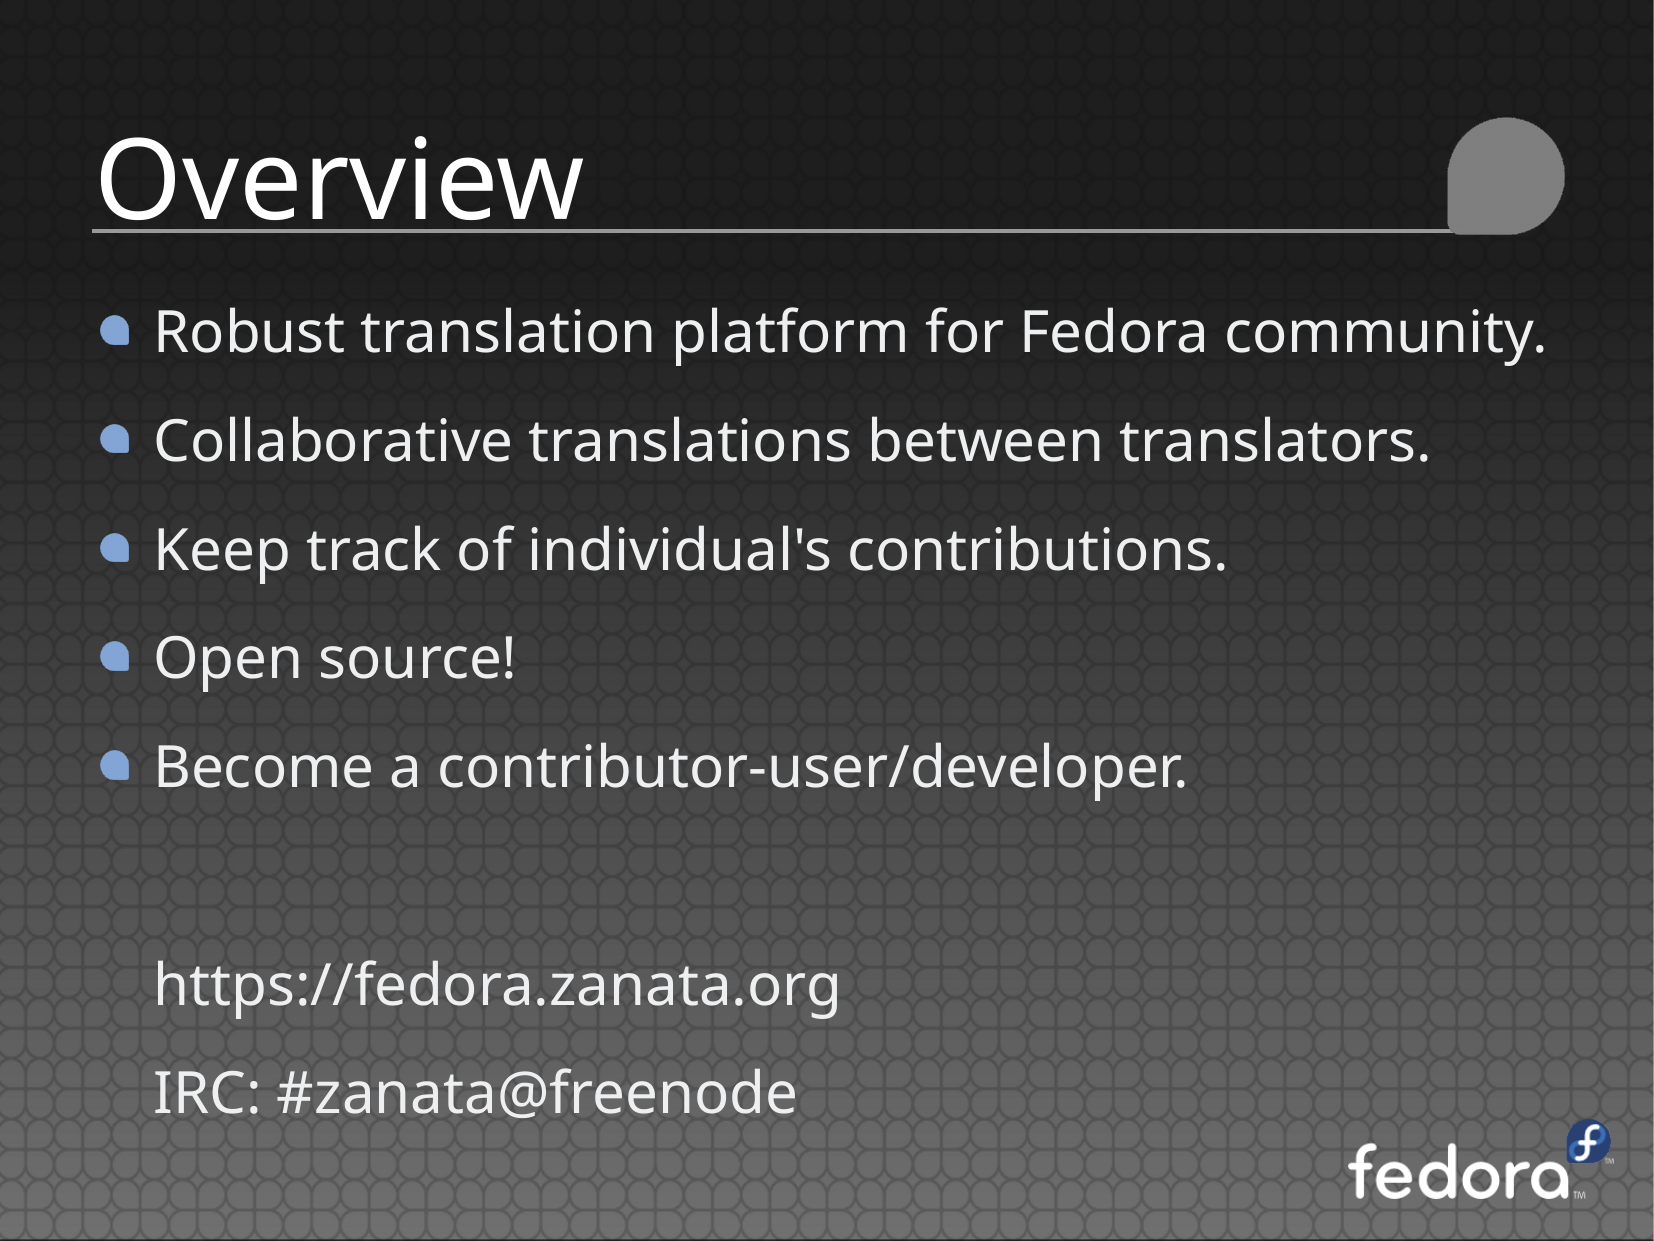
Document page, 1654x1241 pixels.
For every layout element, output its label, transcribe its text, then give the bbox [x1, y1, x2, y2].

picture [0, 0, 1654, 1241]
title Overview [94, 100, 1426, 251]
list Robust translation platform for Fedora community. Collaborative translations between translators. Keep track of individual's contributions. Open source! Become a contributor-user/developer. https://fedora.zanata.org IRC: #zanata@freenode [82, 290, 1571, 1115]
